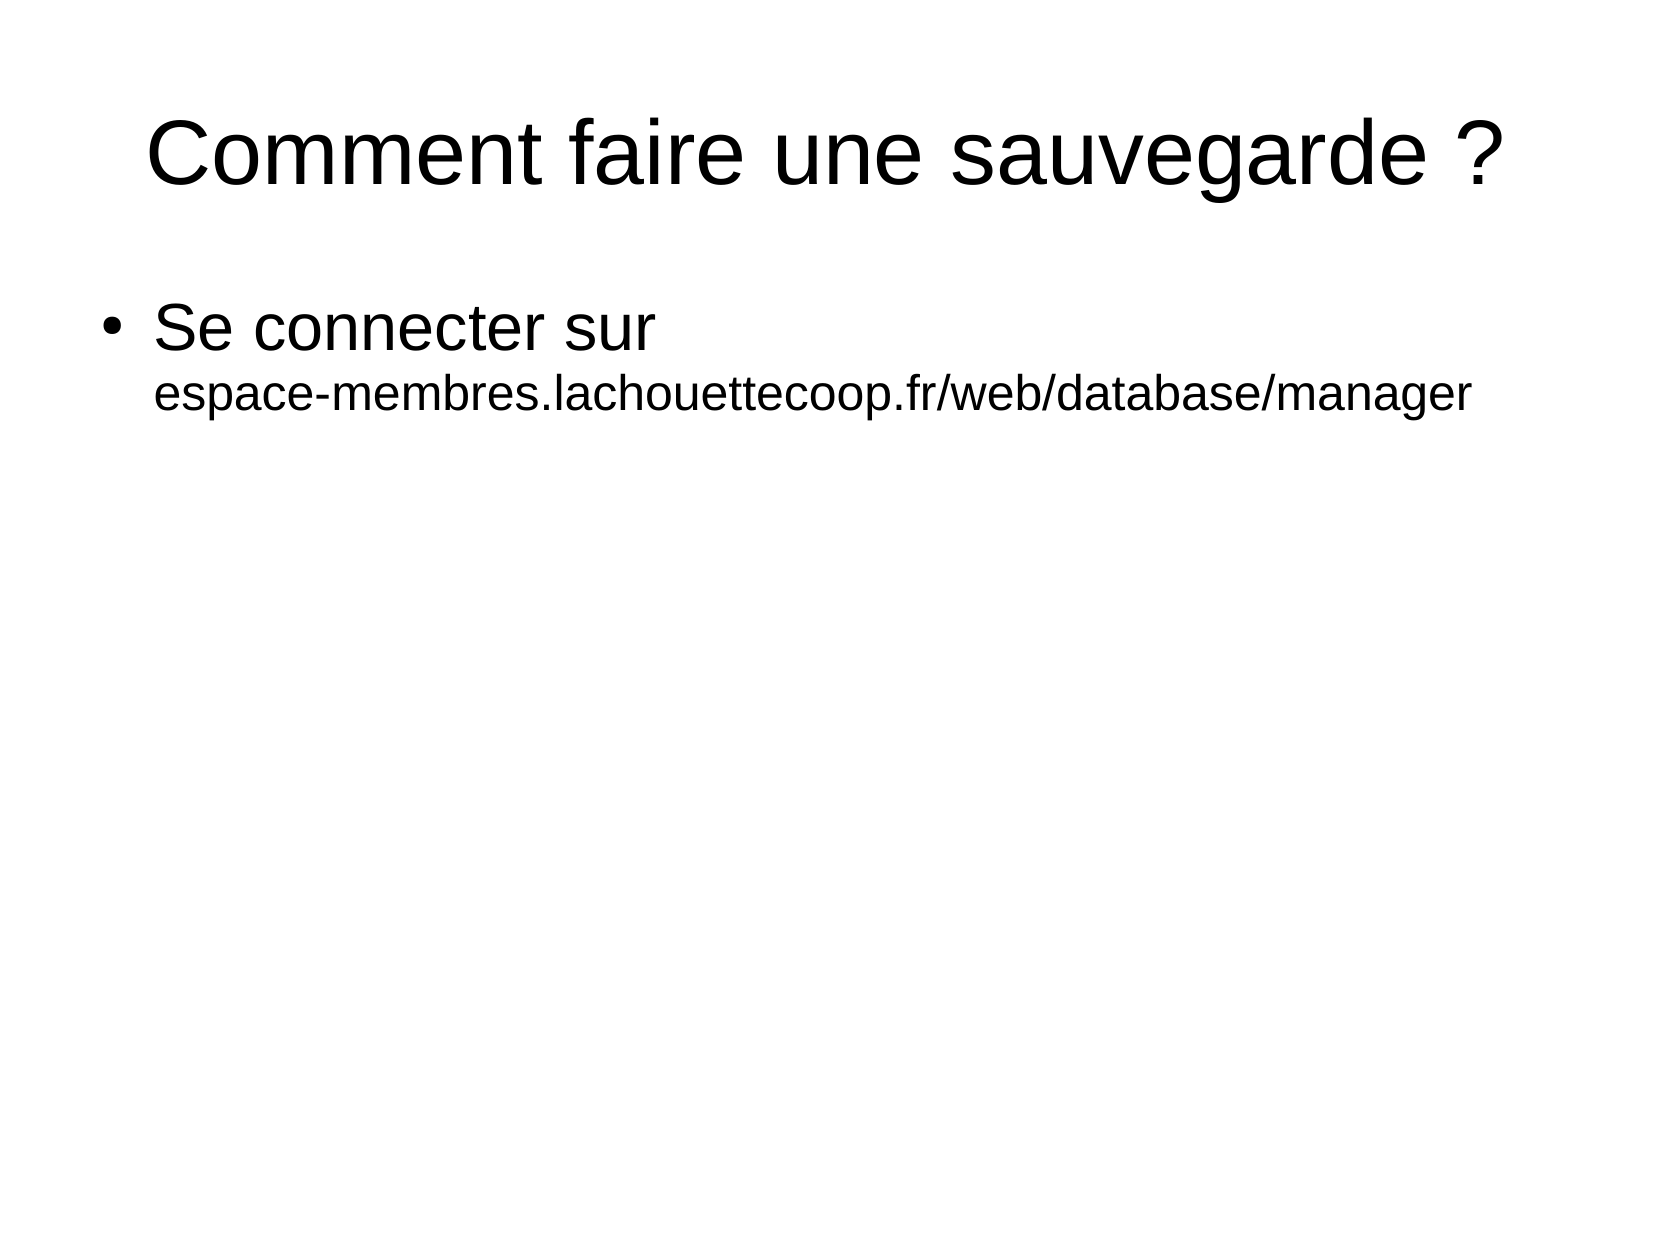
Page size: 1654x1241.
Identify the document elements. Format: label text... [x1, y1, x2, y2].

title Comment faire une sauvegarde ? [82, 49, 1571, 257]
list Se connecter sur espace-membres.lachouettecoop.fr/web/database/manager [82, 290, 1571, 1010]
